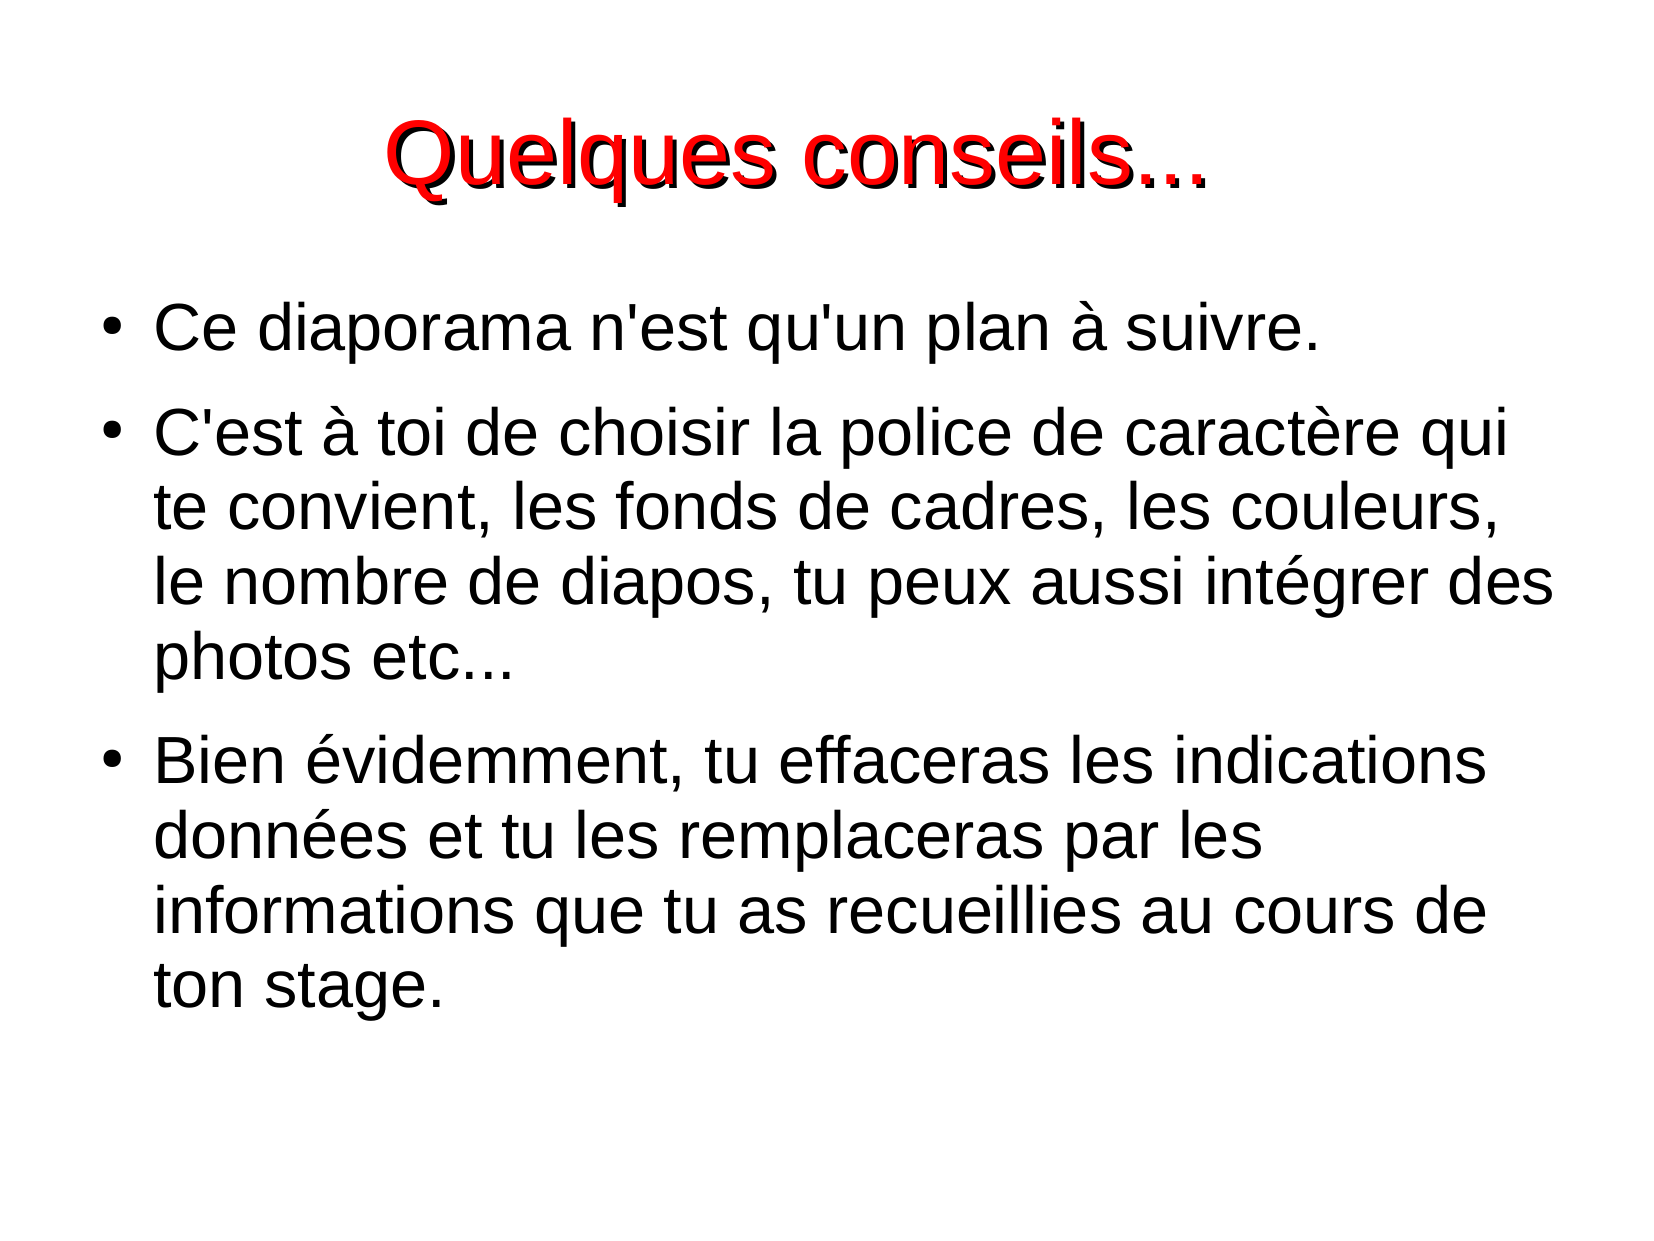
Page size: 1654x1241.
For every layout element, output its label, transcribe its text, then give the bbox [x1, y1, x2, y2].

title Quelques conseils... [82, 49, 1571, 257]
list Ce diaporama n'est qu'un plan à suivre. C'est à toi de choisir la police de caractère qui te convient, les fonds de cadres, les couleurs, le nombre de diapos, tu peux aussi intégrer des photos etc... Bien évidemment, tu effaceras les indications données et tu les remplaceras par les informations que tu as recueillies au cours de ton stage. [82, 290, 1571, 1010]
